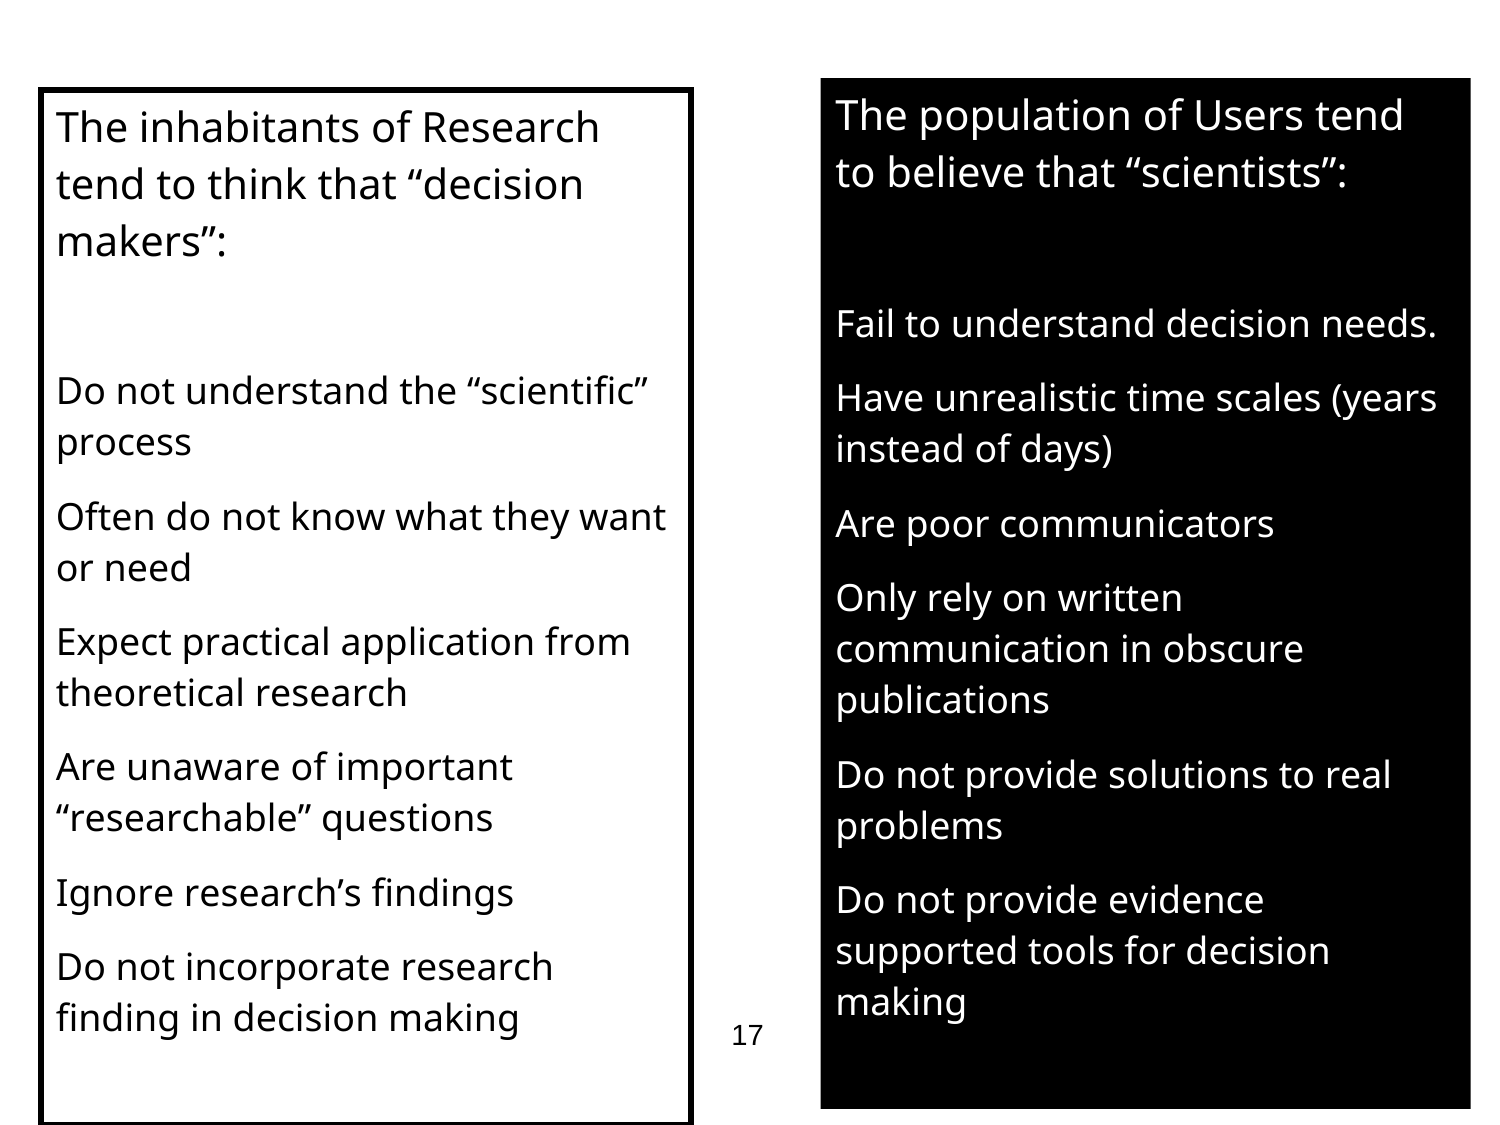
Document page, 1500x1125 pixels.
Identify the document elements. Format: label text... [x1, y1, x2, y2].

text_box The population of Users tend to believe that “scientists”: Fail to understand decision needs. Have unrealistic time scales (years instead of days) Are poor communicators Only rely on written communication in obscure publications Do not provide solutions to real problems Do not provide evidence supported tools for decision making [820, 78, 1471, 1109]
text_box The inhabitants of Research tend to think that “decision makers”: Do not understand the “scientific” process Often do not know what they want or need Expect practical application from theoretical research Are unaware of important “researchable” questions Ignore research’s findings Do not incorporate research finding in decision making [41, 90, 691, 1125]
